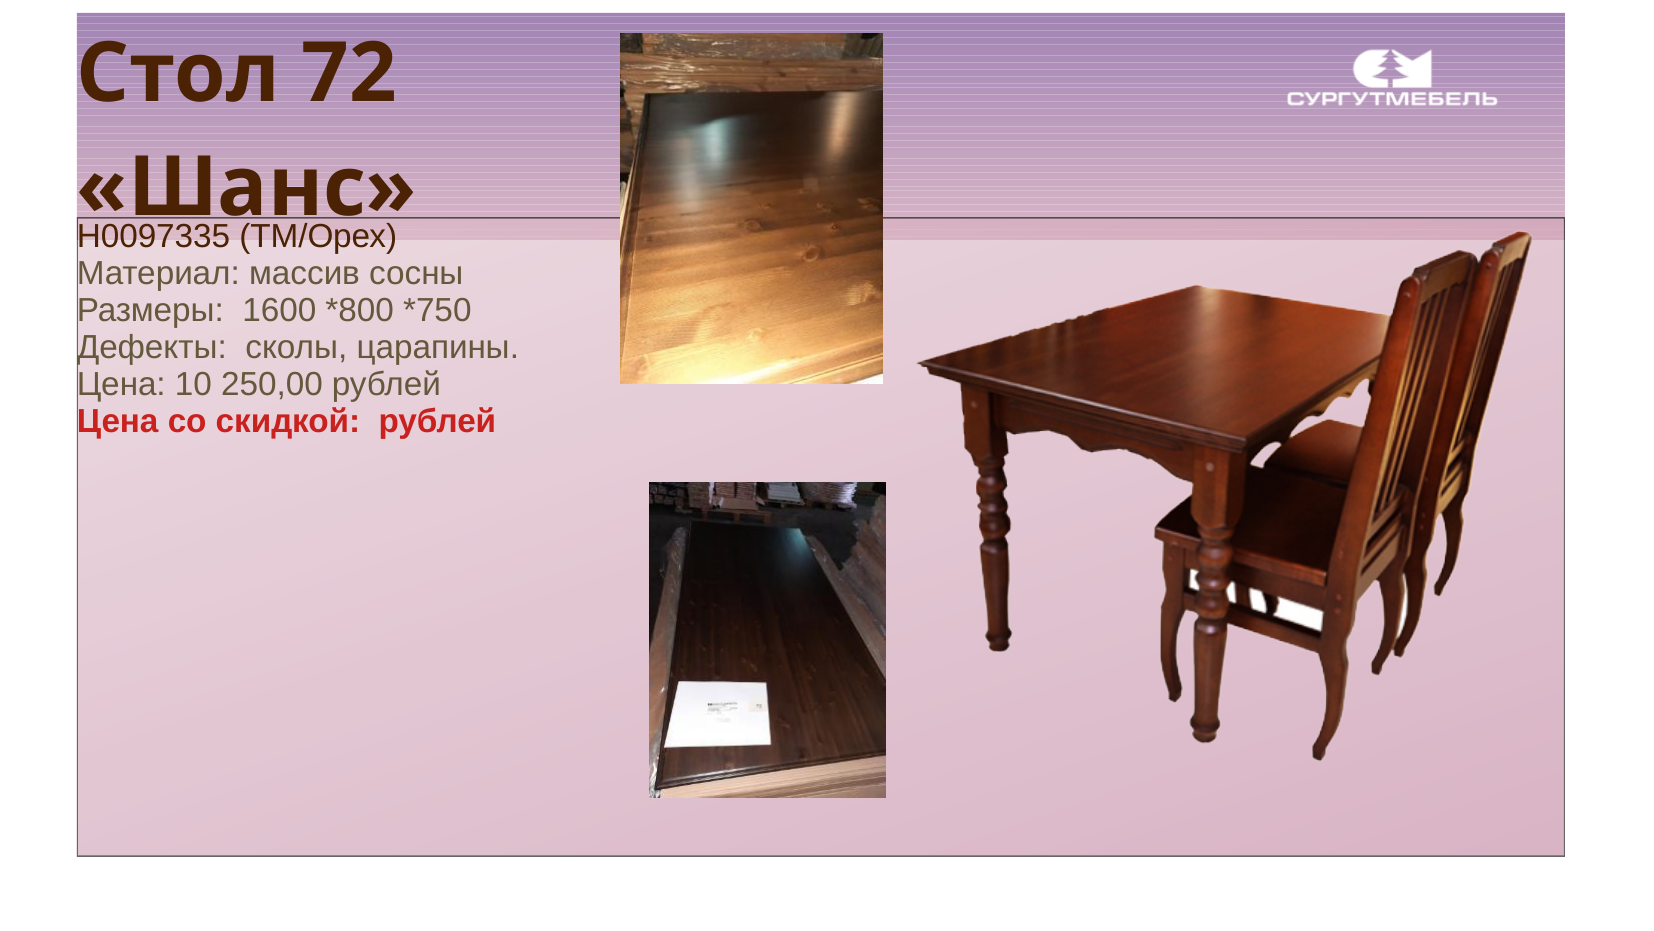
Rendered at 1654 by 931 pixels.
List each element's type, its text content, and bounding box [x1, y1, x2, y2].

picture [620, 33, 1634, 798]
title Стол 72 «Шанс» [76, 23, 1565, 217]
subtitle Н0097335 (ТМ/Орех) Материал: массив сосны Размеры: 1600 *800 *750 Дефекты: сколы, царапины. Цена: 10 250,00 рублей Цена со скидкой: рублей [76, 217, 1565, 857]
picture [1262, 5, 1513, 170]
